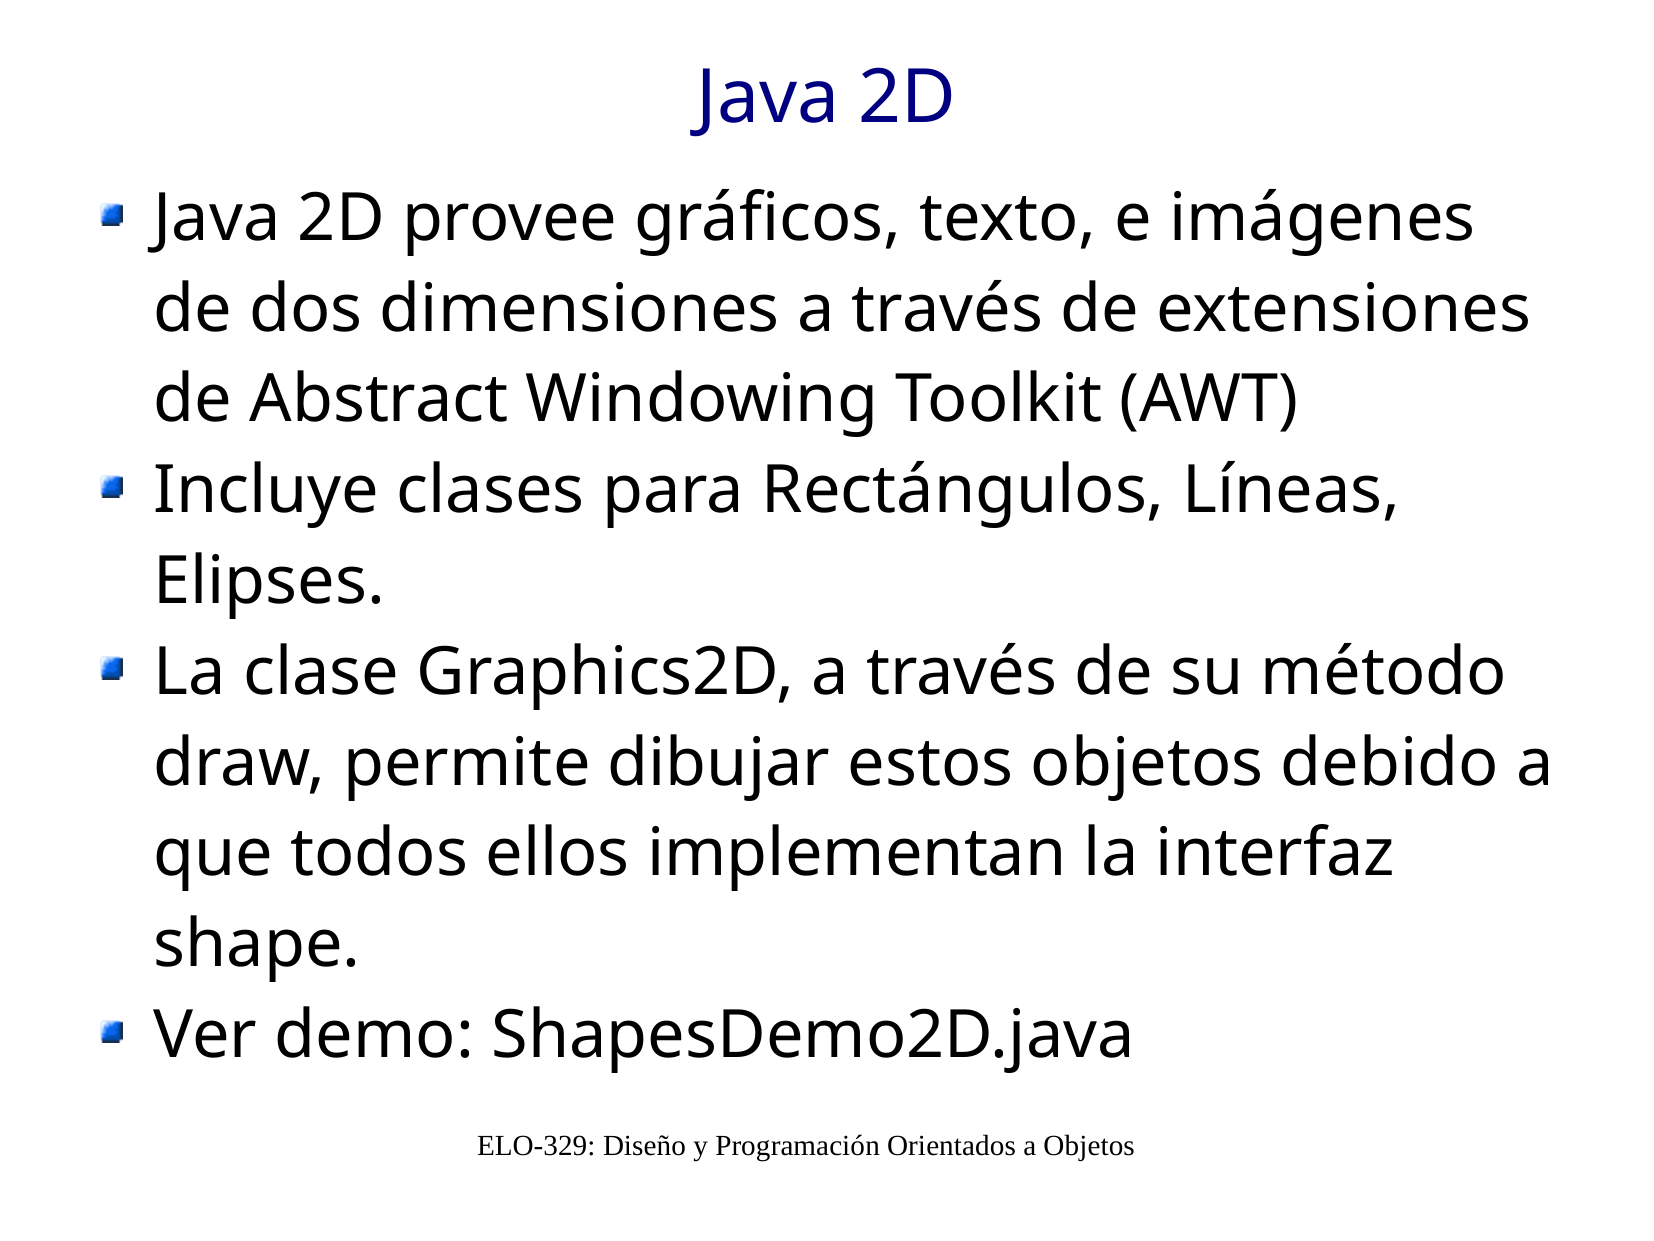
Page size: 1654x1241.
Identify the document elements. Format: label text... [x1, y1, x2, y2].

title Java 2D [82, 43, 1571, 145]
list Java 2D provee gráficos, texto, e imágenes de dos dimensiones a través de extensiones de Abstract Windowing Toolkit (AWT)‏ Incluye clases para Rectángulos, Líneas, Elipses. La clase Graphics2D, a través de su método draw, permite dibujar estos objetos debido a que todos ellos implementan la interfaz shape. Ver demo: ShapesDemo2D.java [82, 169, 1571, 1112]
